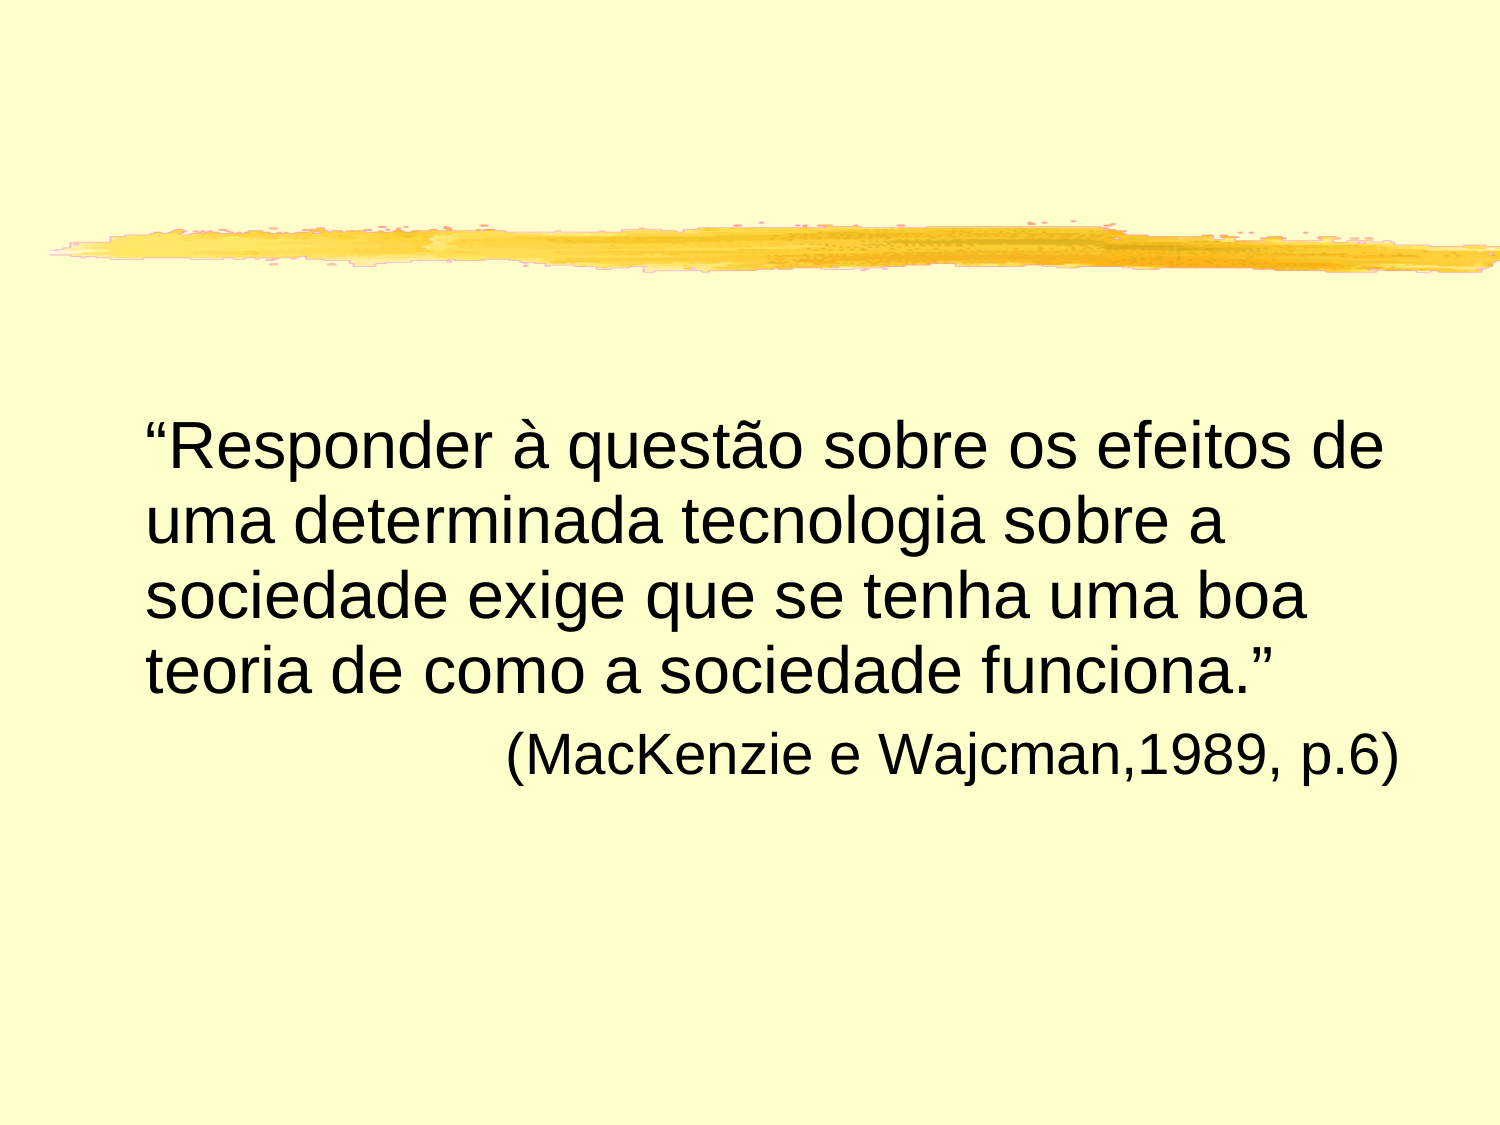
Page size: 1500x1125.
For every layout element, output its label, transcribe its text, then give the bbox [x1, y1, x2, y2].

list “Responder à questão sobre os efeitos de uma determinada tecnologia sobre a sociedade exige que se tenha uma boa teoria de como a sociedade funciona.” (MacKenzie e Wajcman,1989, p.6) [74, 309, 1417, 994]
picture [50, 215, 1500, 284]
